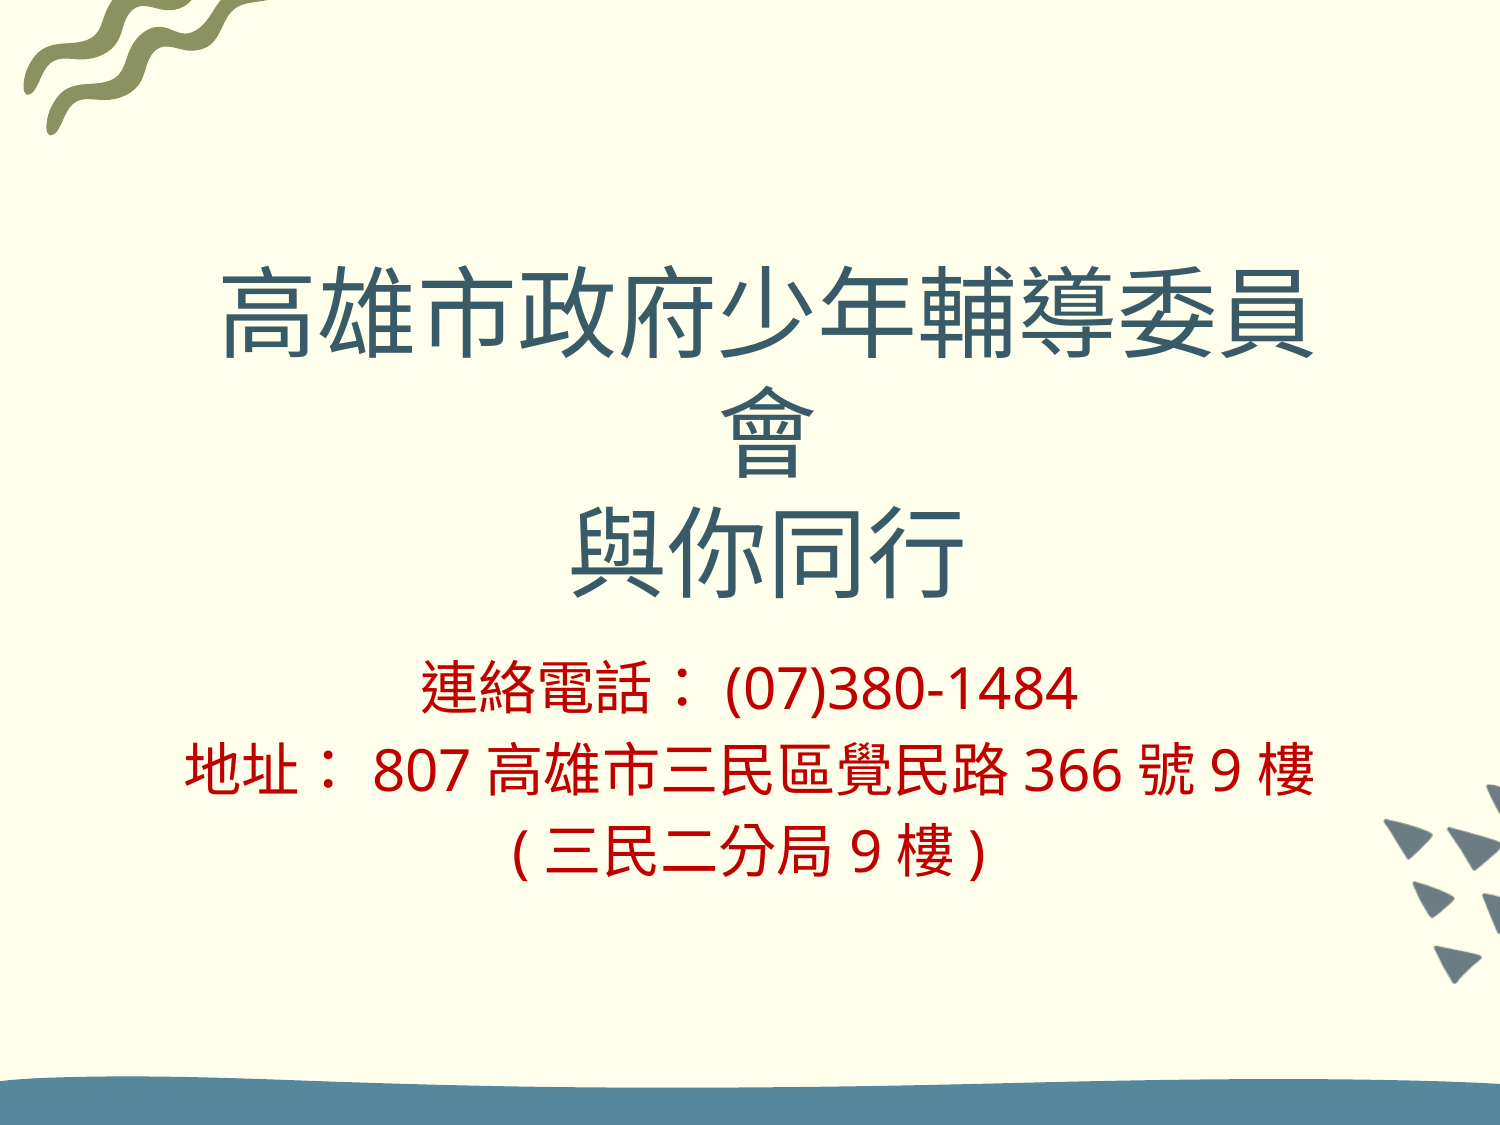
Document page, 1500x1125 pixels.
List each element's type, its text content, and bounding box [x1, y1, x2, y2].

title 高雄市政府少年輔導委員會 與你同行 [171, 243, 1365, 483]
text_box [23, 0, 192, 95]
list 連絡電話：(07)380-1484 地址：807高雄市三民區覺民路366號9樓 (三民二分局9樓) [135, 608, 1364, 892]
text_box [46, 0, 268, 136]
text_box [0, 1076, 1500, 1125]
picture [1383, 784, 1500, 984]
